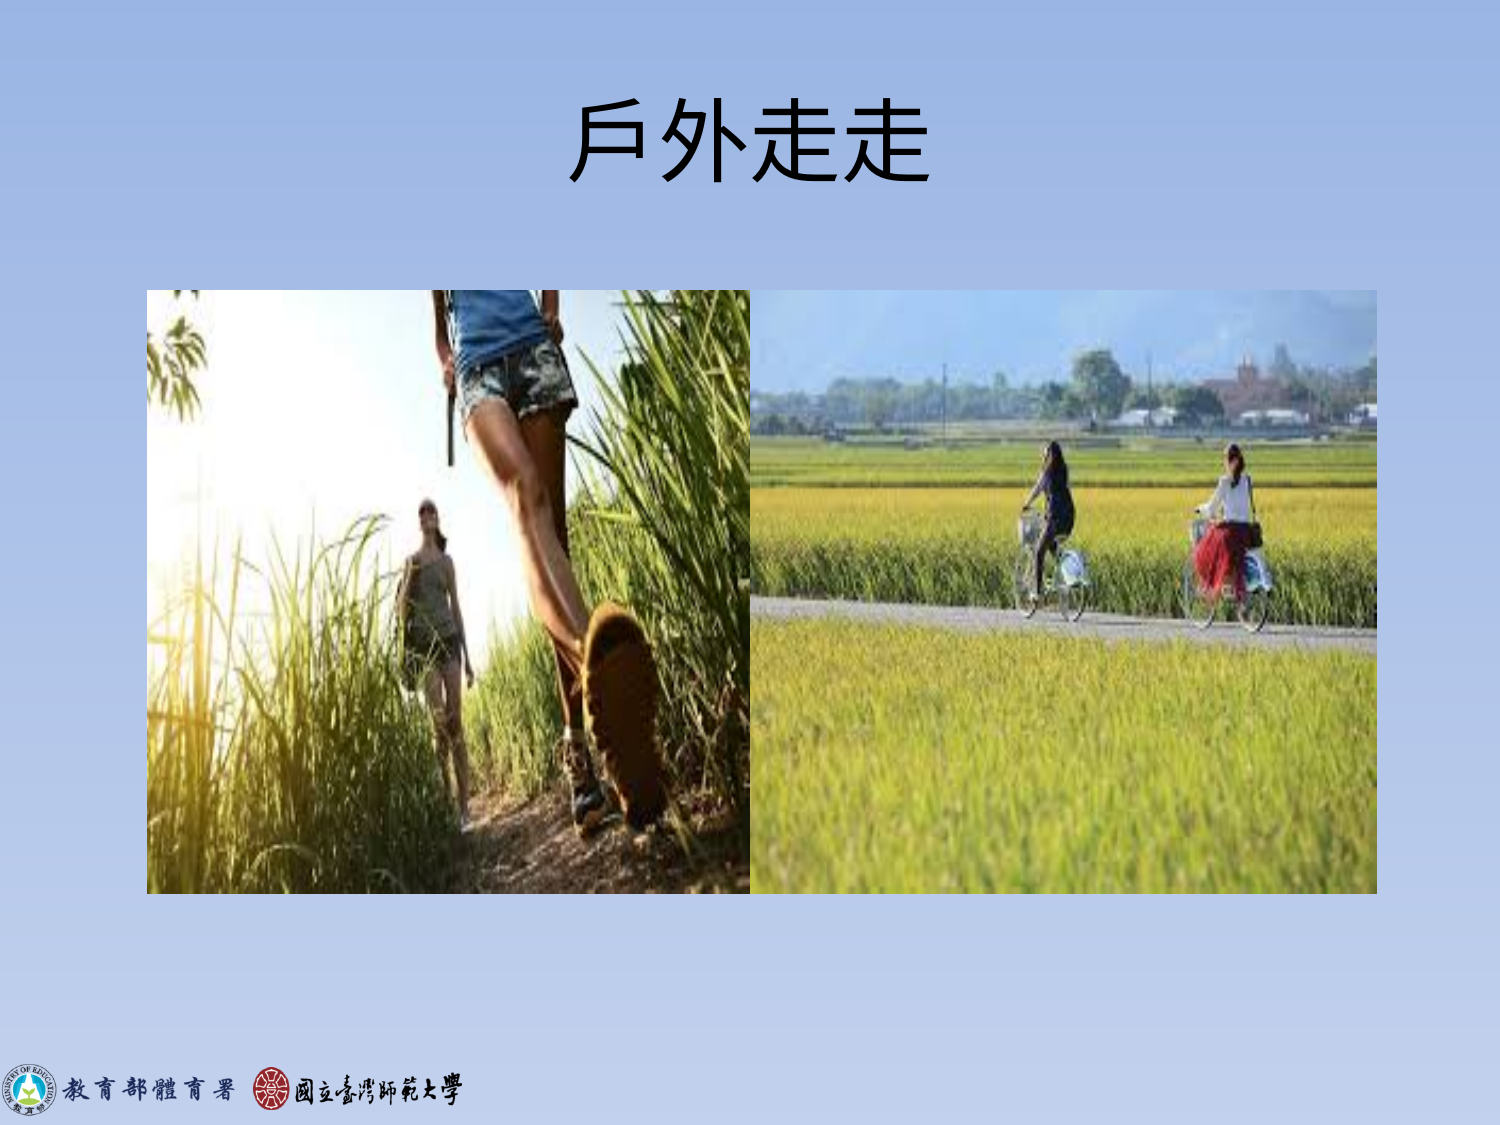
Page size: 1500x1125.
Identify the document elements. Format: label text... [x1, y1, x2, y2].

title 戶外走走 [75, 45, 1426, 233]
picture [147, 290, 1377, 894]
